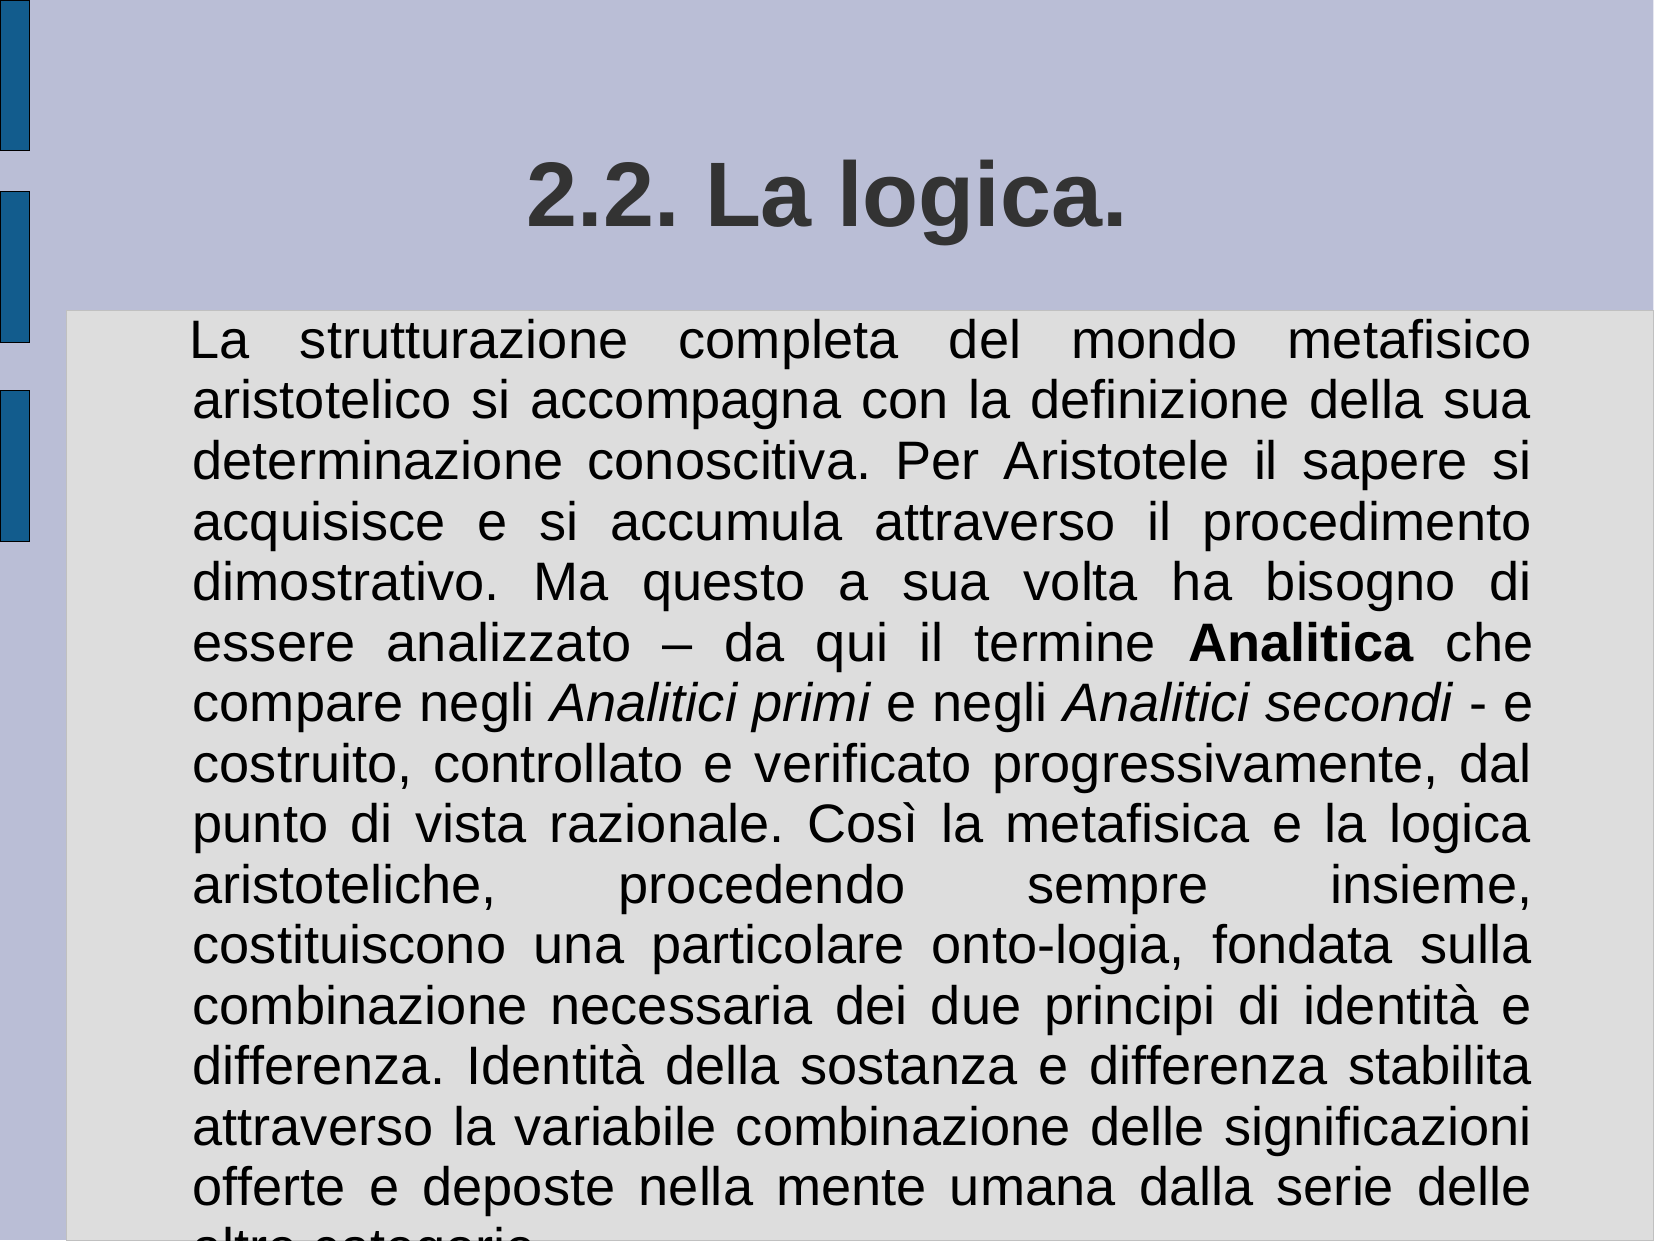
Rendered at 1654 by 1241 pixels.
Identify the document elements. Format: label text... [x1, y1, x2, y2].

list La strutturazione completa del mondo metafisico aristotelico si accompagna con la definizione della sua determinazione conoscitiva. Per Aristotele il sapere si acquisisce e si accumula attraverso il procedimento dimostrativo. Ma questo a sua volta ha bisogno di essere analizzato – da qui il termine Analitica che compare negli Analitici primi e negli Analitici secondi - e costruito, controllato e verificato progressivamente, dal punto di vista razionale. Così la metafisica e la logica aristoteliche, procedendo sempre insieme, costituiscono una particolare onto-logia, fondata sulla combinazione necessaria dei due principi di identità e differenza. Identità della sostanza e differenza stabilita attraverso la variabile combinazione delle significazioni offerte e deposte nella mente umana dalla serie delle altre categorie. [121, 309, 1534, 1220]
title 2.2. La logica. [121, 91, 1534, 299]
